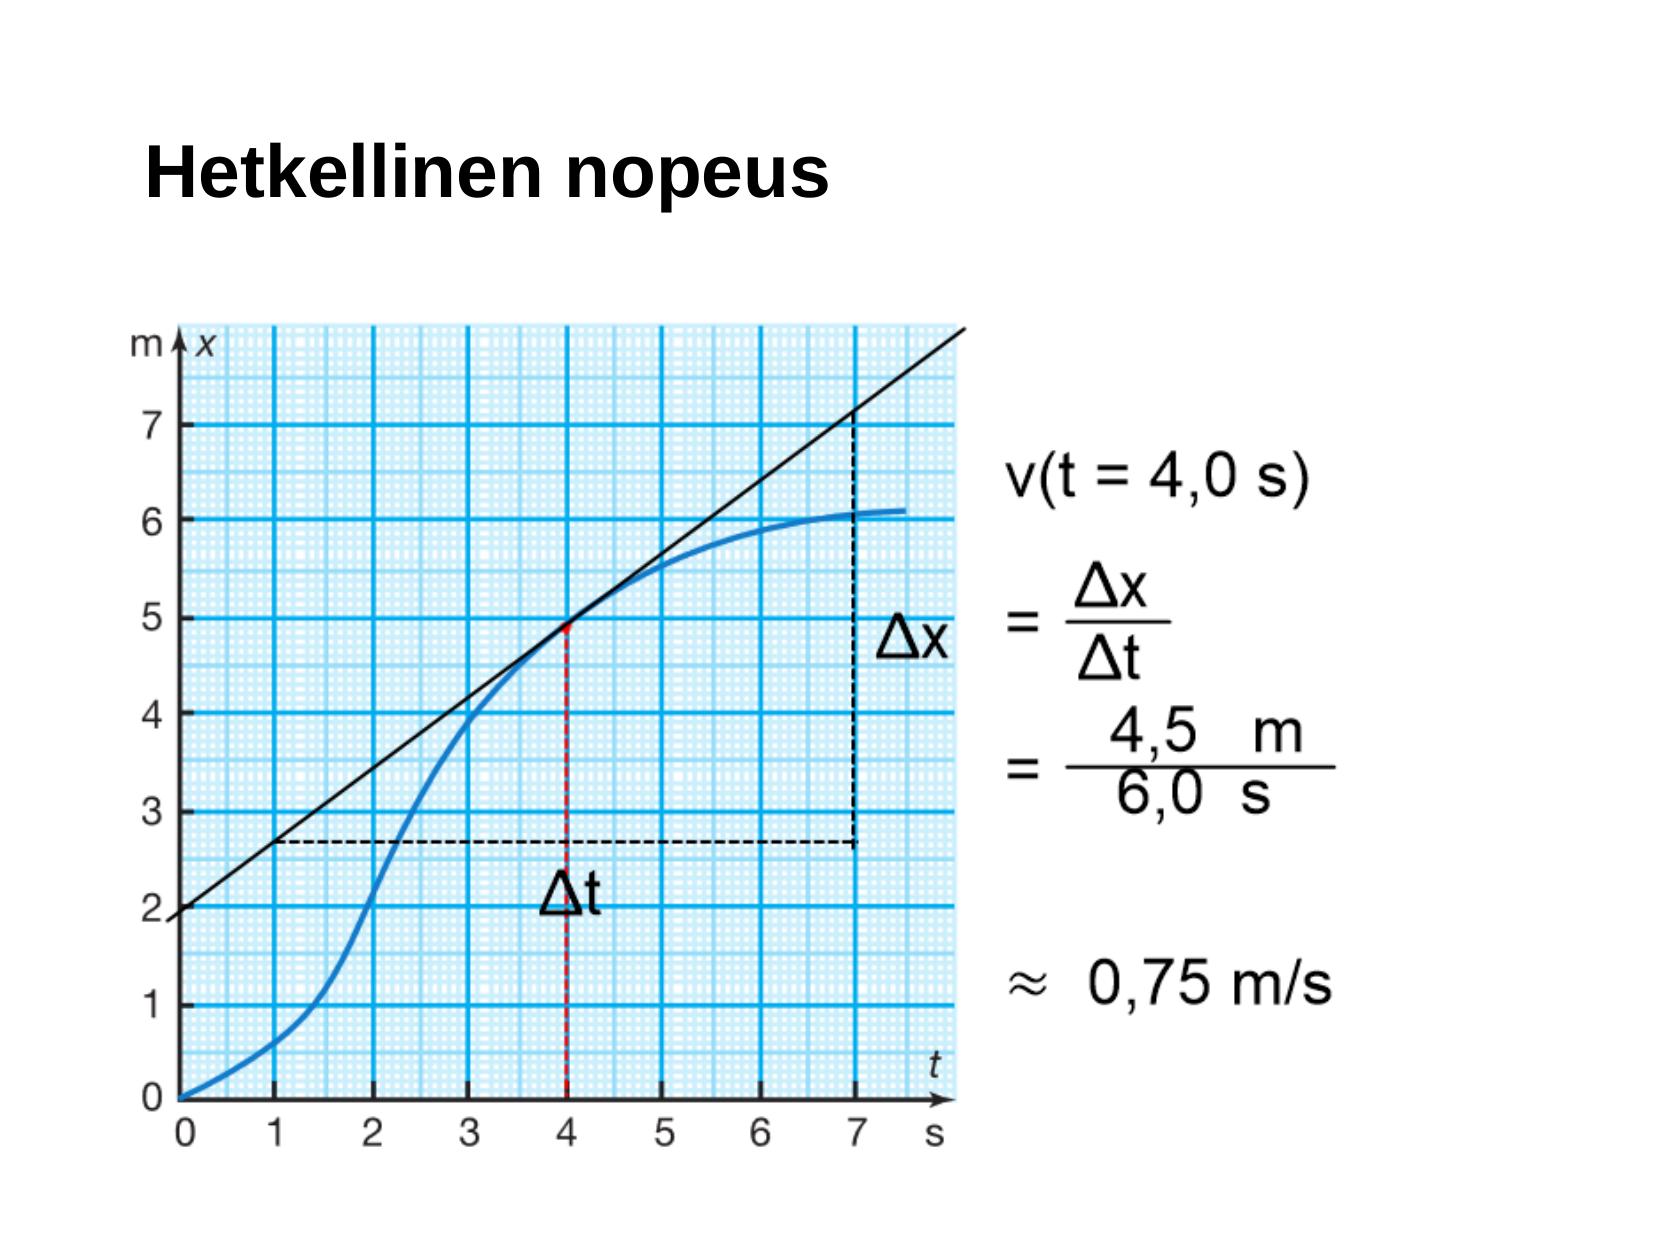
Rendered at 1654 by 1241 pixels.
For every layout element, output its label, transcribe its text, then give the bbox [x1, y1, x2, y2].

picture [70, 224, 1444, 1186]
text_box Hetkellinen nopeus [129, 118, 1323, 217]
